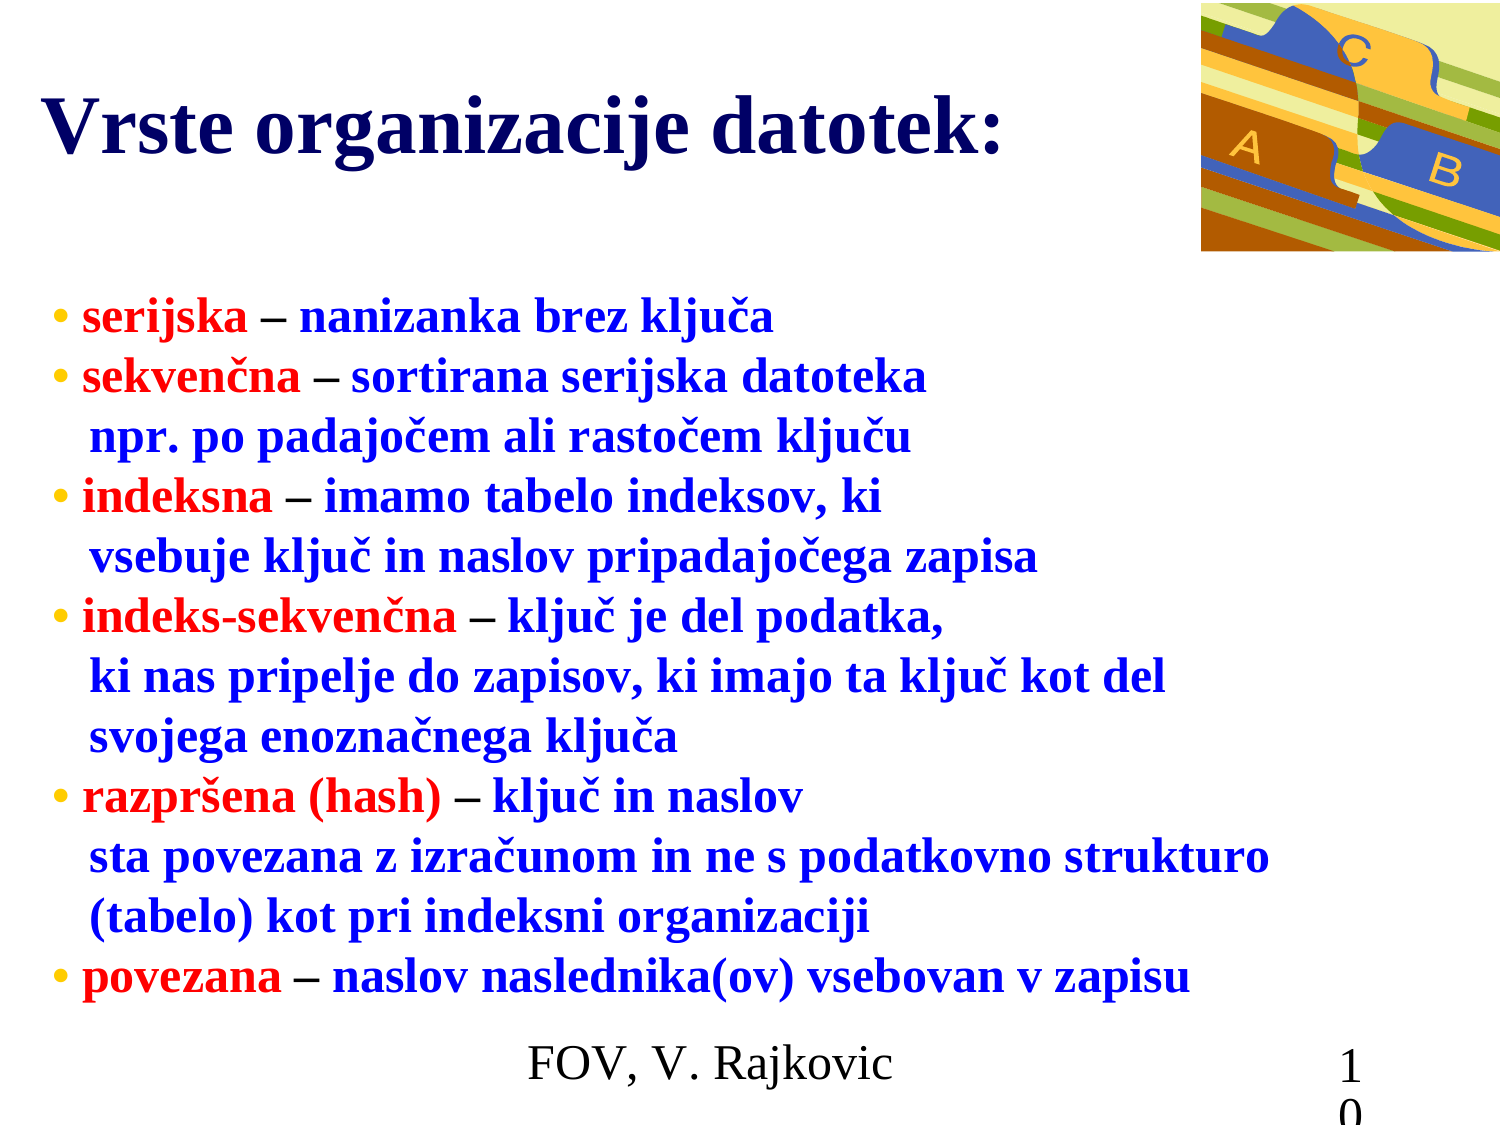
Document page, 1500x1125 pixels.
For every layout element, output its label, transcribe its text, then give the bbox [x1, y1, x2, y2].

picture [1201, 0, 1500, 252]
text_box • serijska – nanizanka brez ključa • sekvenčna – sortirana serijska datoteka npr. po padajočem ali rastočem ključu • indeksna – imamo tabelo indeksov, ki vsebuje ključ in naslov pripadajočega zapisa • indeks-sekvenčna – ključ je del podatka, ki nas pripelje do zapisov, ki imajo ta ključ kot del svojega enoznačnega ključa • razpršena (hash) – ključ in naslov sta povezana z izračunom in ne s podatkovno strukturo (tabelo) kot pri indeksni organizaciji • povezana – naslov naslednika(ov) vsebovan v zapisu [37, 274, 1299, 1011]
text_box Vrste organizacije datotek: [25, 62, 1023, 178]
